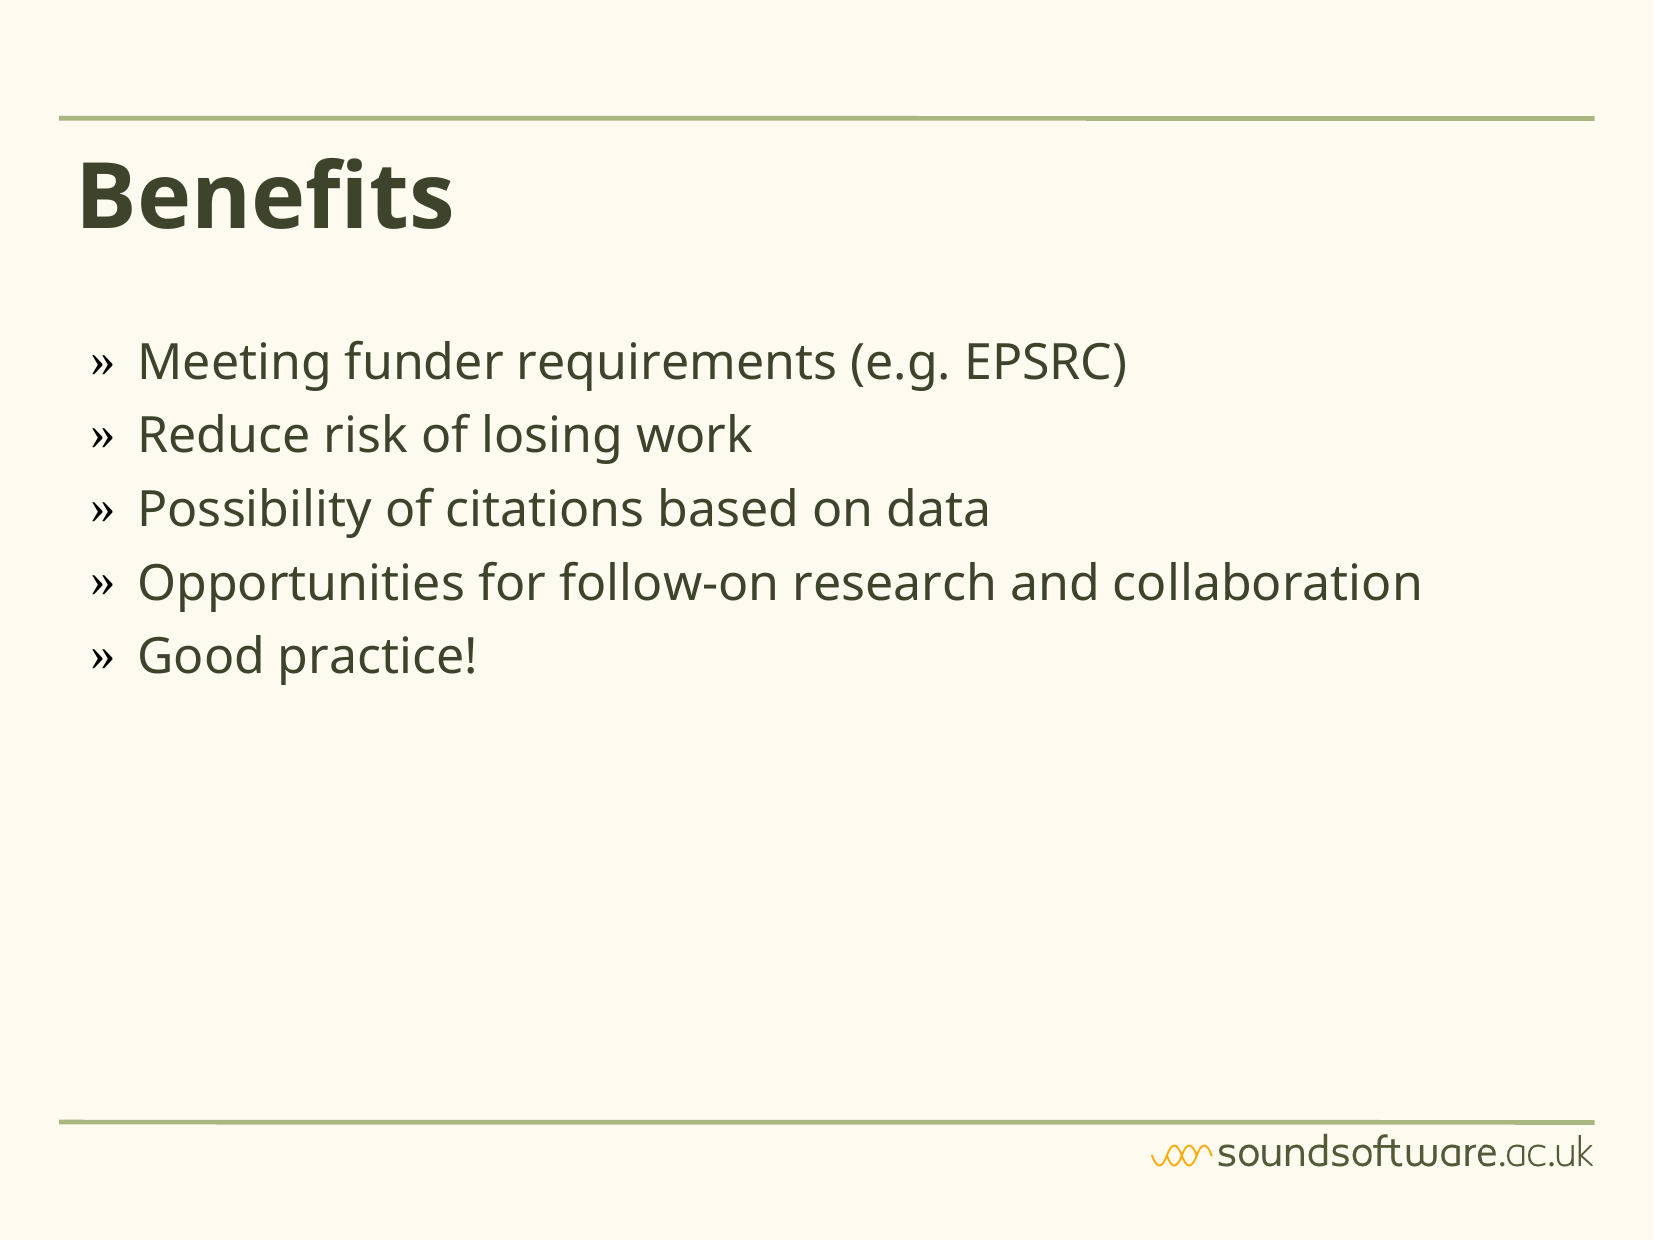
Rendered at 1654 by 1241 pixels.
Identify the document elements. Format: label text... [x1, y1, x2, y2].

title Benefits [59, 109, 1594, 274]
list Meeting funder requirements (e.g. EPSRC) Reduce risk of losing work Possibility of citations based on data Opportunities for follow-on research and collaboration Good practice! [59, 321, 1594, 1140]
picture [1151, 1140, 1593, 1167]
